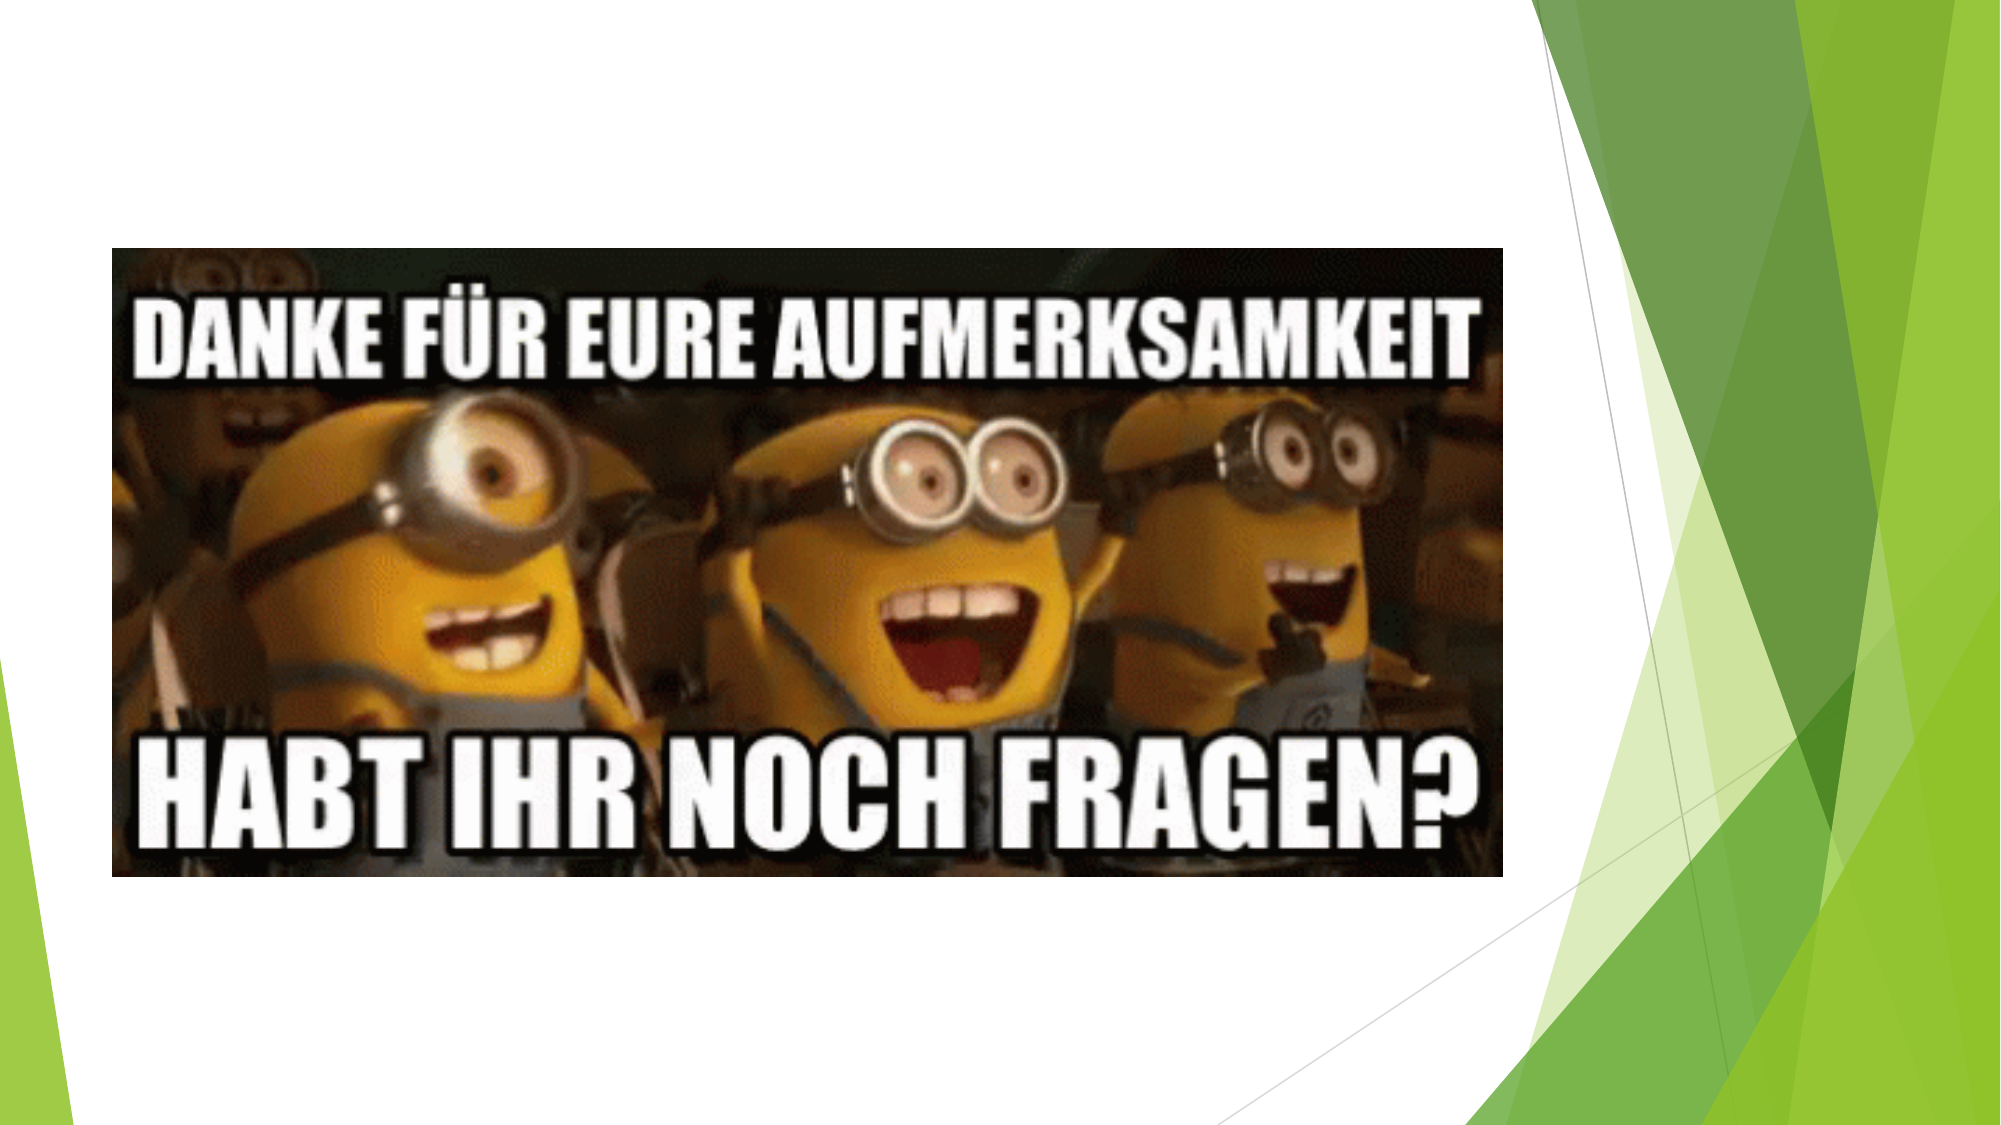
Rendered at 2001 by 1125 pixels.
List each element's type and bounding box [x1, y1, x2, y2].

picture [112, 248, 1503, 877]
